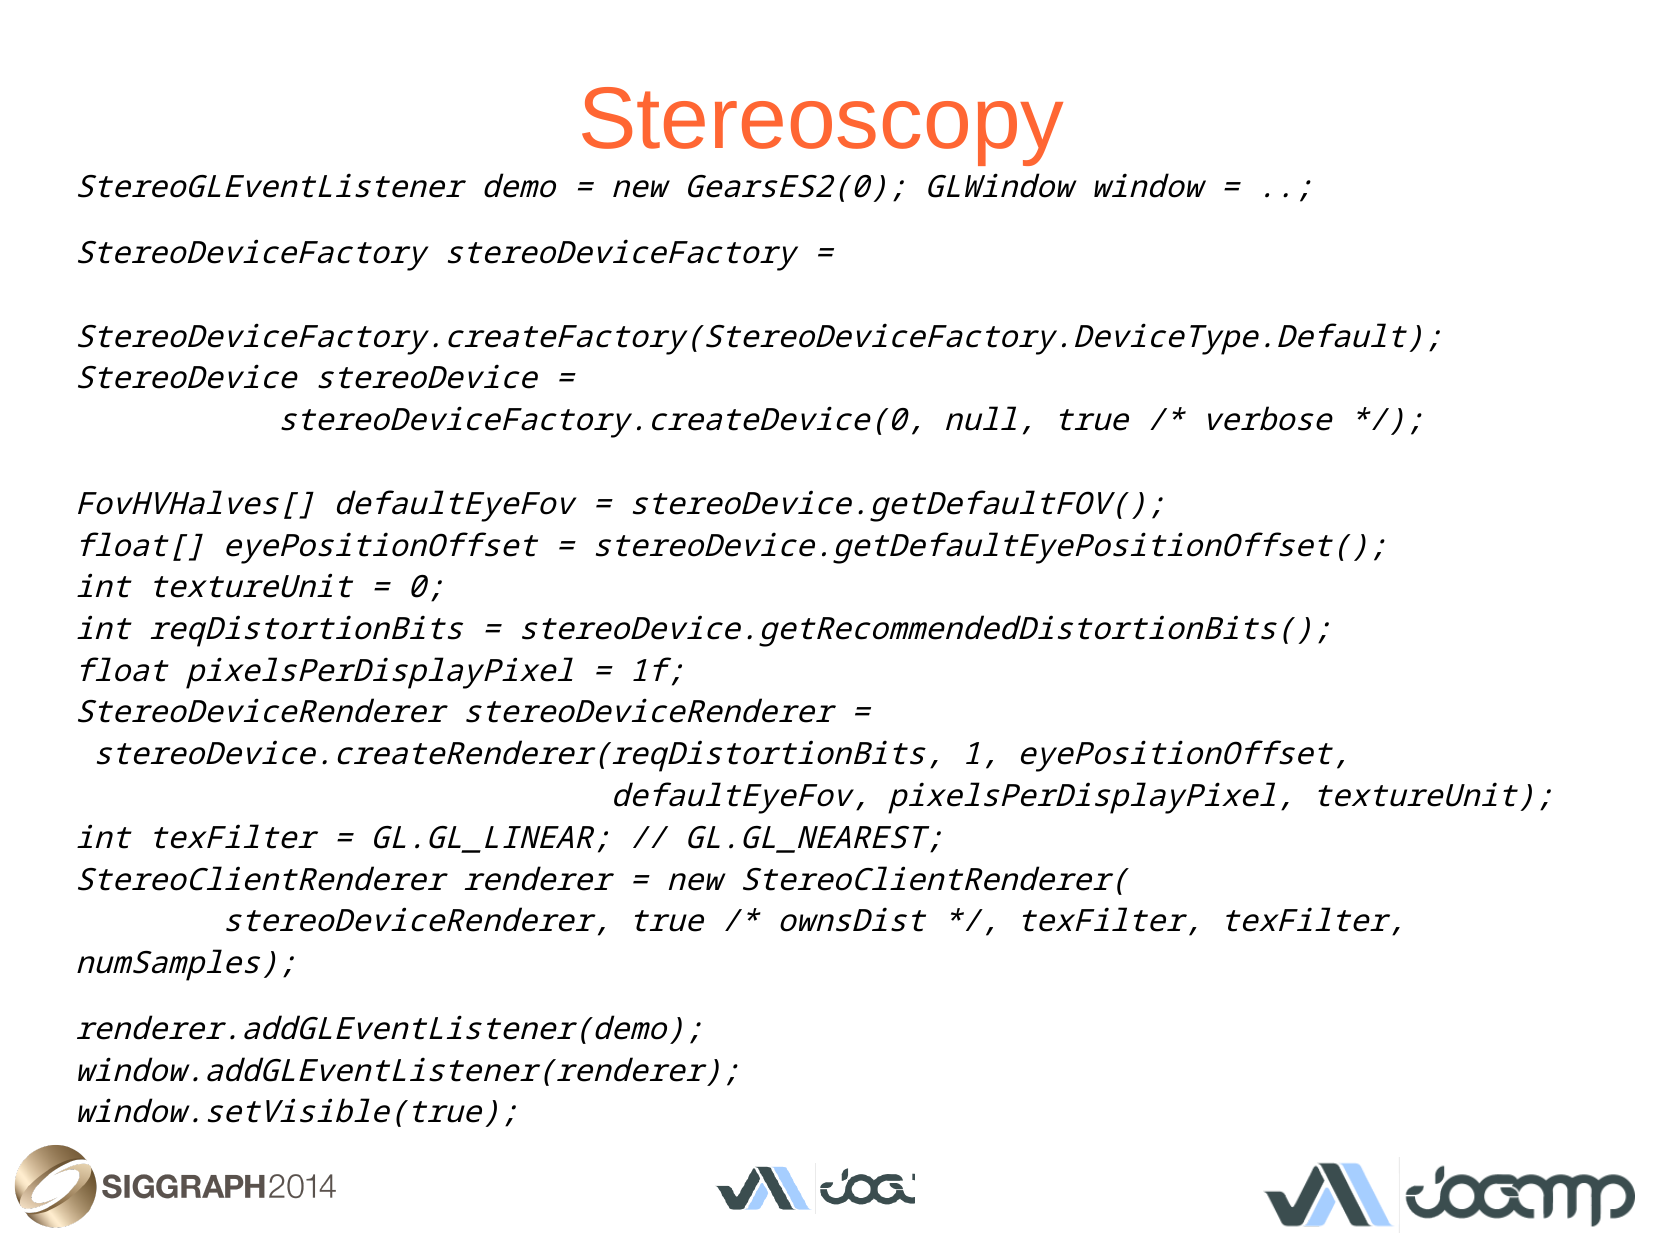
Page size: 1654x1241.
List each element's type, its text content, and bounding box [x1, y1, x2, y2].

picture [1262, 1157, 1635, 1233]
list StereoGLEventListener demo = new GearsES2(0); GLWindow window = ..; StereoDeviceFactory stereoDeviceFactory = StereoDeviceFactory.createFactory(StereoDeviceFactory.DeviceType.Default); StereoDevice stereoDevice = stereoDeviceFactory.createDevice(0, null, true /* verbose */); FovHVHalves[] defaultEyeFov = stereoDevice.getDefaultFOV(); float[] eyePositionOffset = stereoDevice.getDefaultEyePositionOffset(); int textureUnit = 0; int reqDistortionBits = stereoDevice.getRecommendedDistortionBits(); float pixelsPerDisplayPixel = 1f; StereoDeviceRenderer stereoDeviceRenderer = stereoDevice.createRenderer(reqDistortionBits, 1, eyePositionOffset, defaultEyeFov, pixelsPerDisplayPixel, textureUnit); int texFilter = GL.GL_LINEAR; // GL.GL_NEAREST; StereoClientRenderer renderer = new StereoClientRenderer( stereoDeviceRenderer, true /* ownsDist */, texFilter, texFilter, numSamples); renderer.addGLEventListener(demo); window.addGLEventListener(renderer); window.setVisible(true); [75, 165, 1621, 1156]
picture [714, 1163, 916, 1214]
picture [7, 1133, 343, 1239]
title Stereoscopy [68, 49, 1576, 188]
